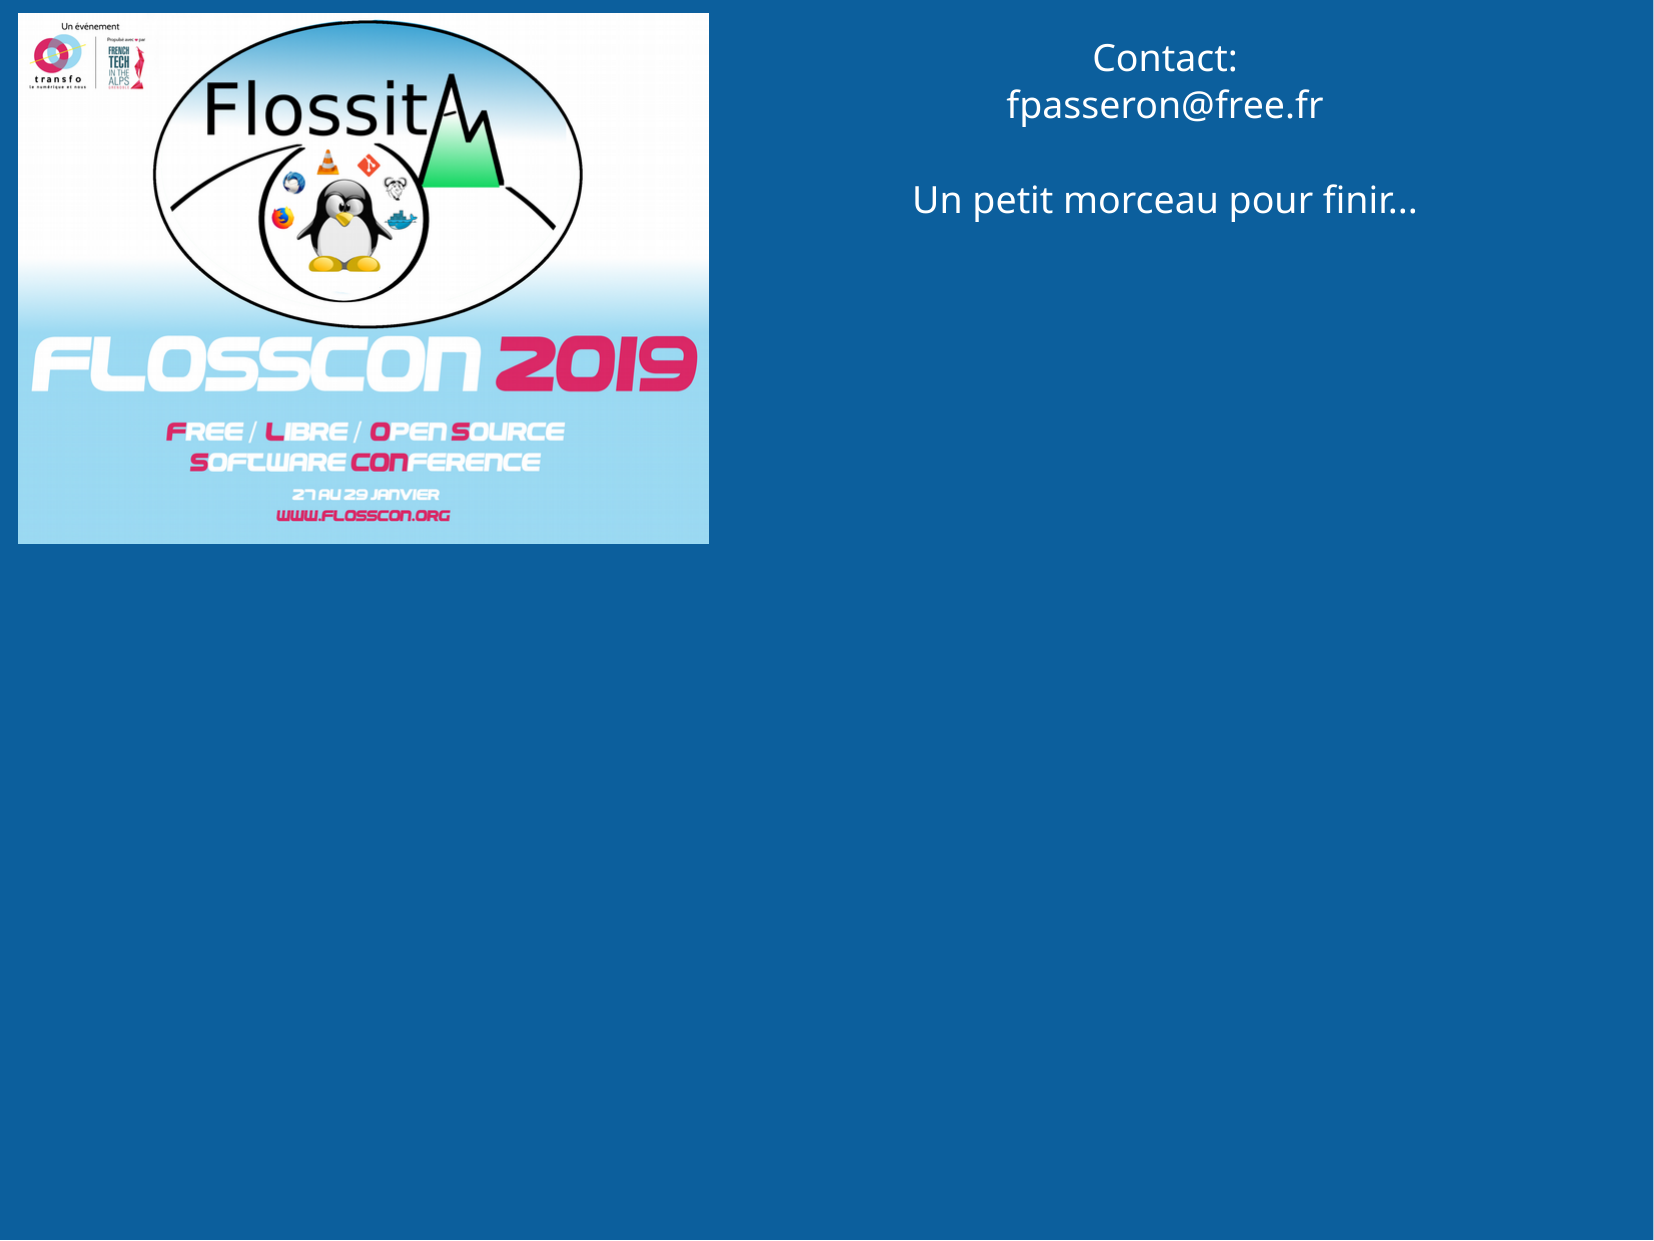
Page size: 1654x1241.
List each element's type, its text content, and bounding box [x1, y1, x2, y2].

picture [18, 13, 709, 544]
list Contact: fpasseron@free.fr Un petit morceau pour finir... [747, 47, 1583, 347]
